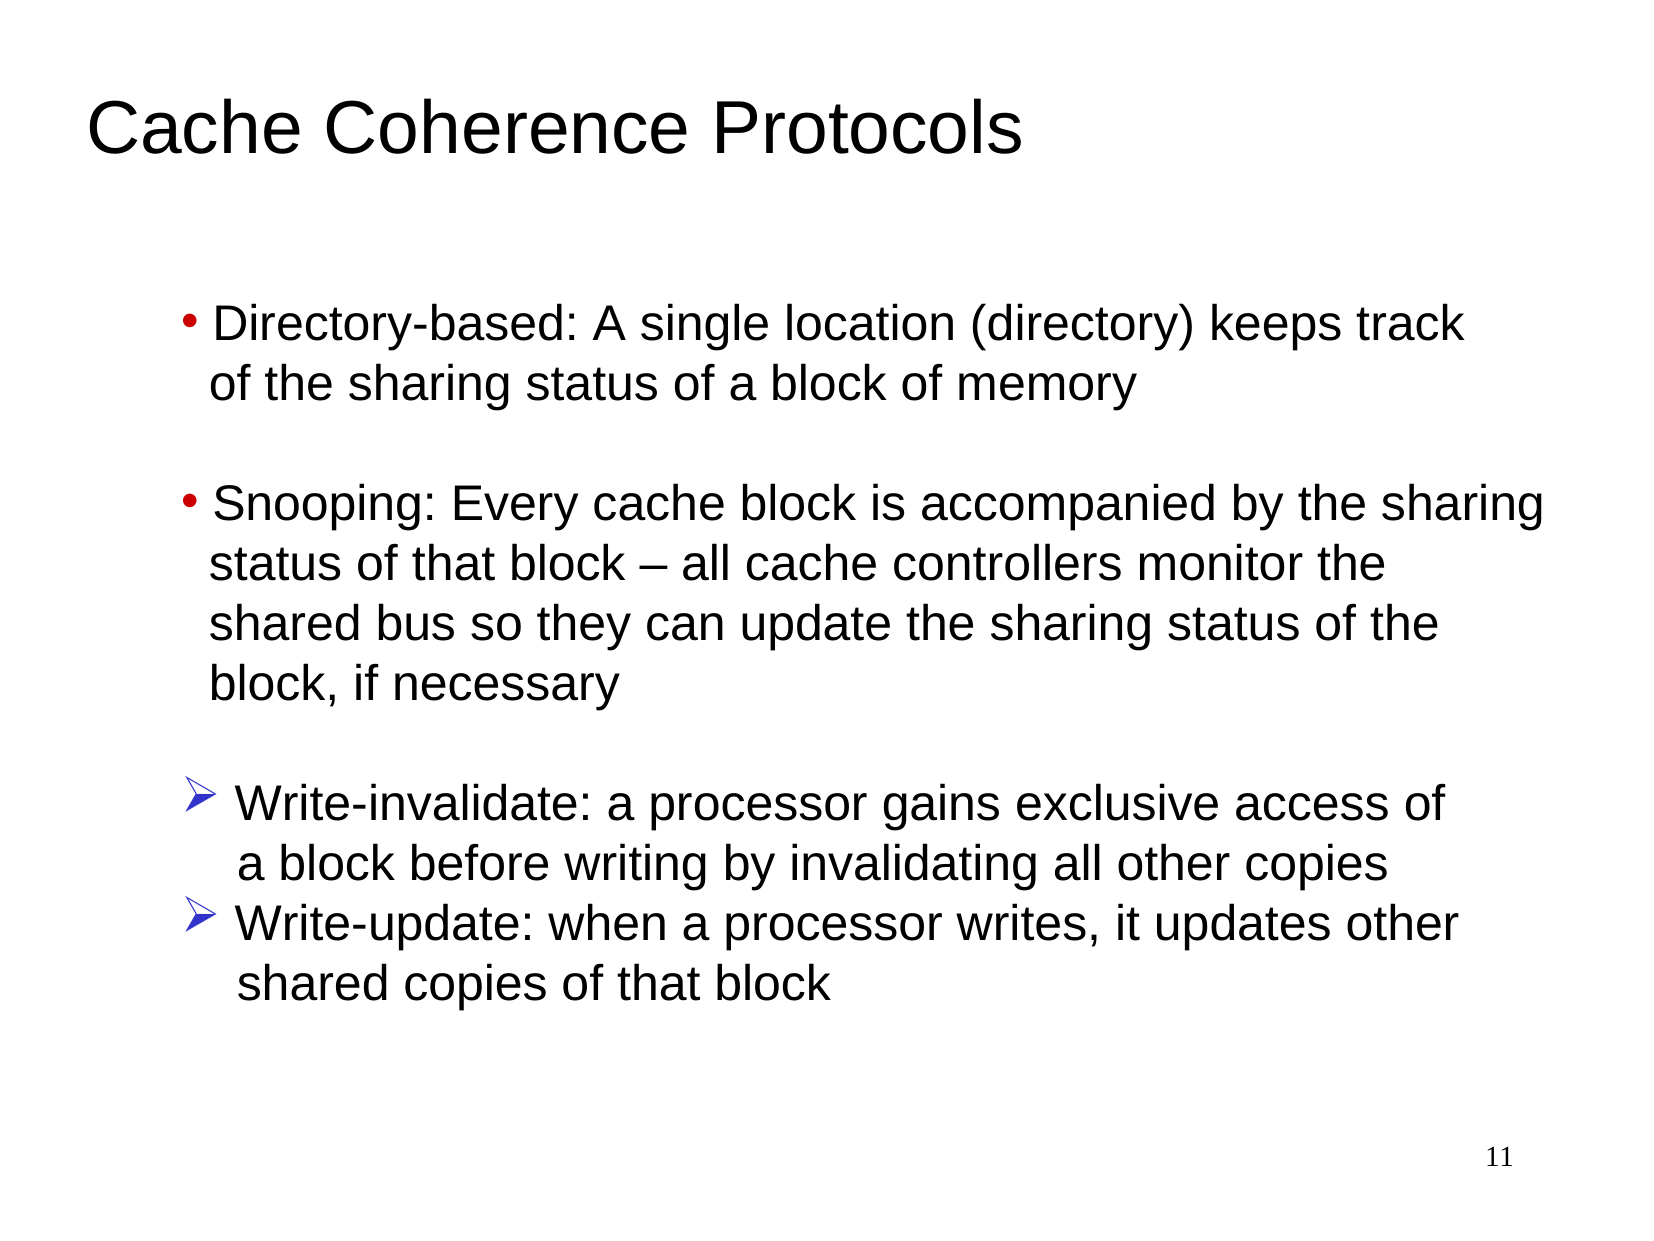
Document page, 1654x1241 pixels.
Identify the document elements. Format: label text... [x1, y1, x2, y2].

text_box Cache Coherence Protocols [71, 71, 1040, 177]
text_box <number> [1184, 1129, 1530, 1213]
text_box Directory-based: A single location (directory) keeps track of the sharing status of a block of memory Snooping: Every cache block is accompanied by the sharing status of that block – all cache controllers monitor the shared bus so they can update the sharing status of the block, if necessary Write-invalidate: a processor gains exclusive access of a block before writing by invalidating all other copies Write-update: when a processor writes, it updates other shared copies of that block [166, 282, 1561, 1019]
